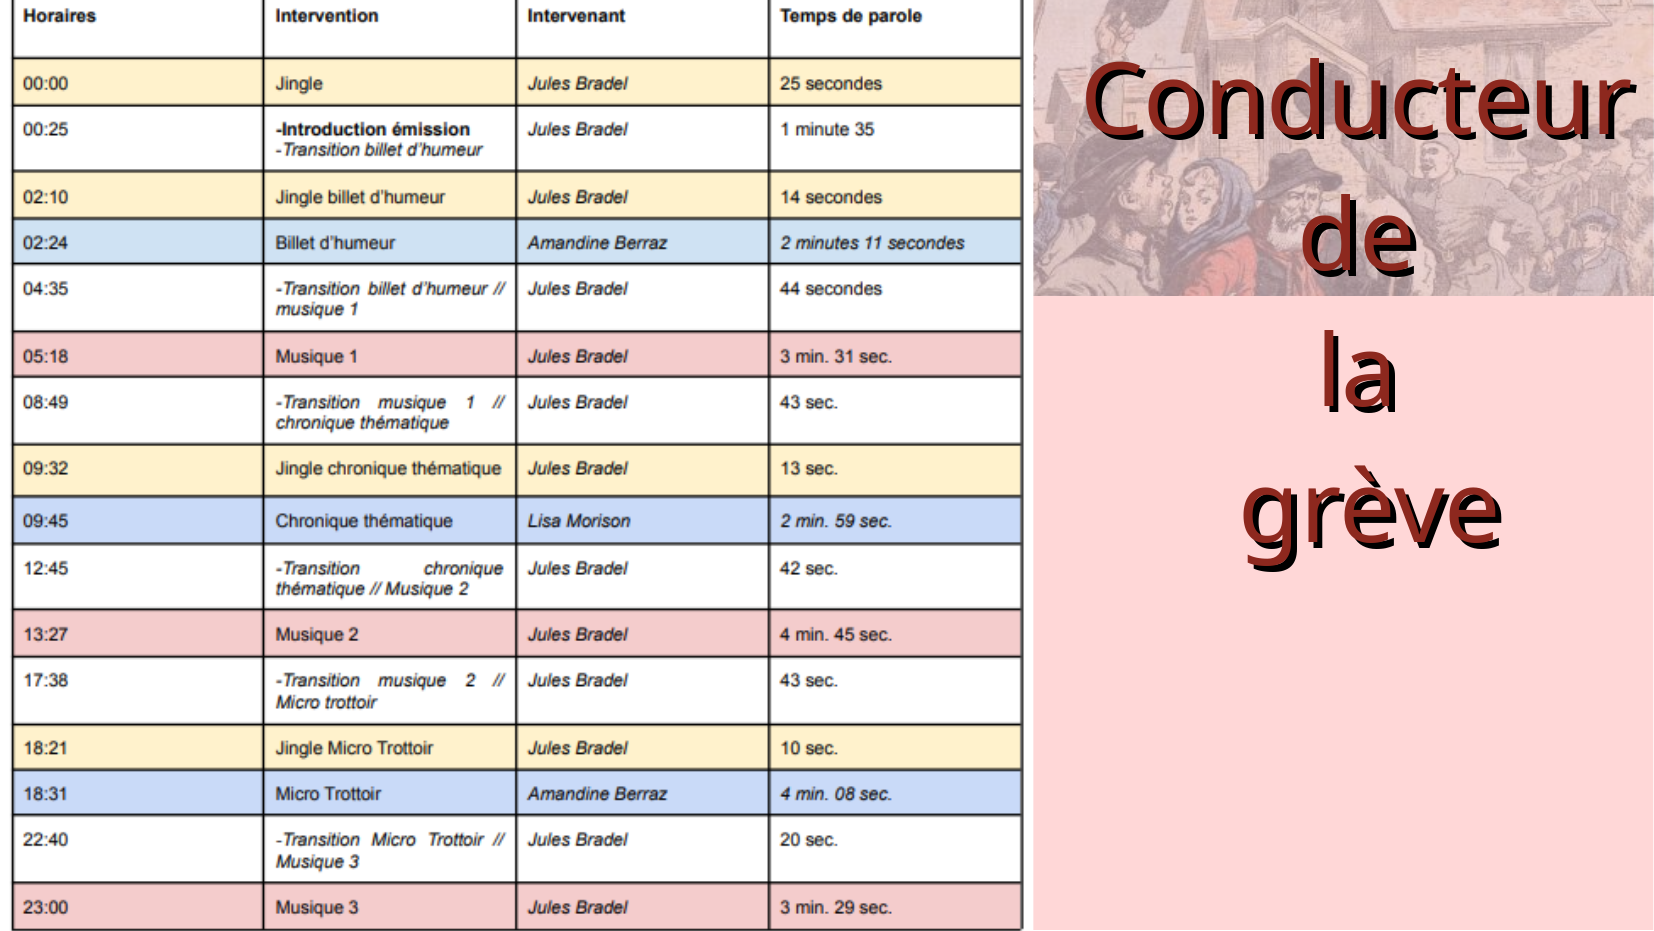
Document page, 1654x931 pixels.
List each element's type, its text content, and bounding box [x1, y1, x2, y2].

text_box Conducteur de la grève [1056, 29, 1654, 570]
picture [0, 0, 1654, 931]
